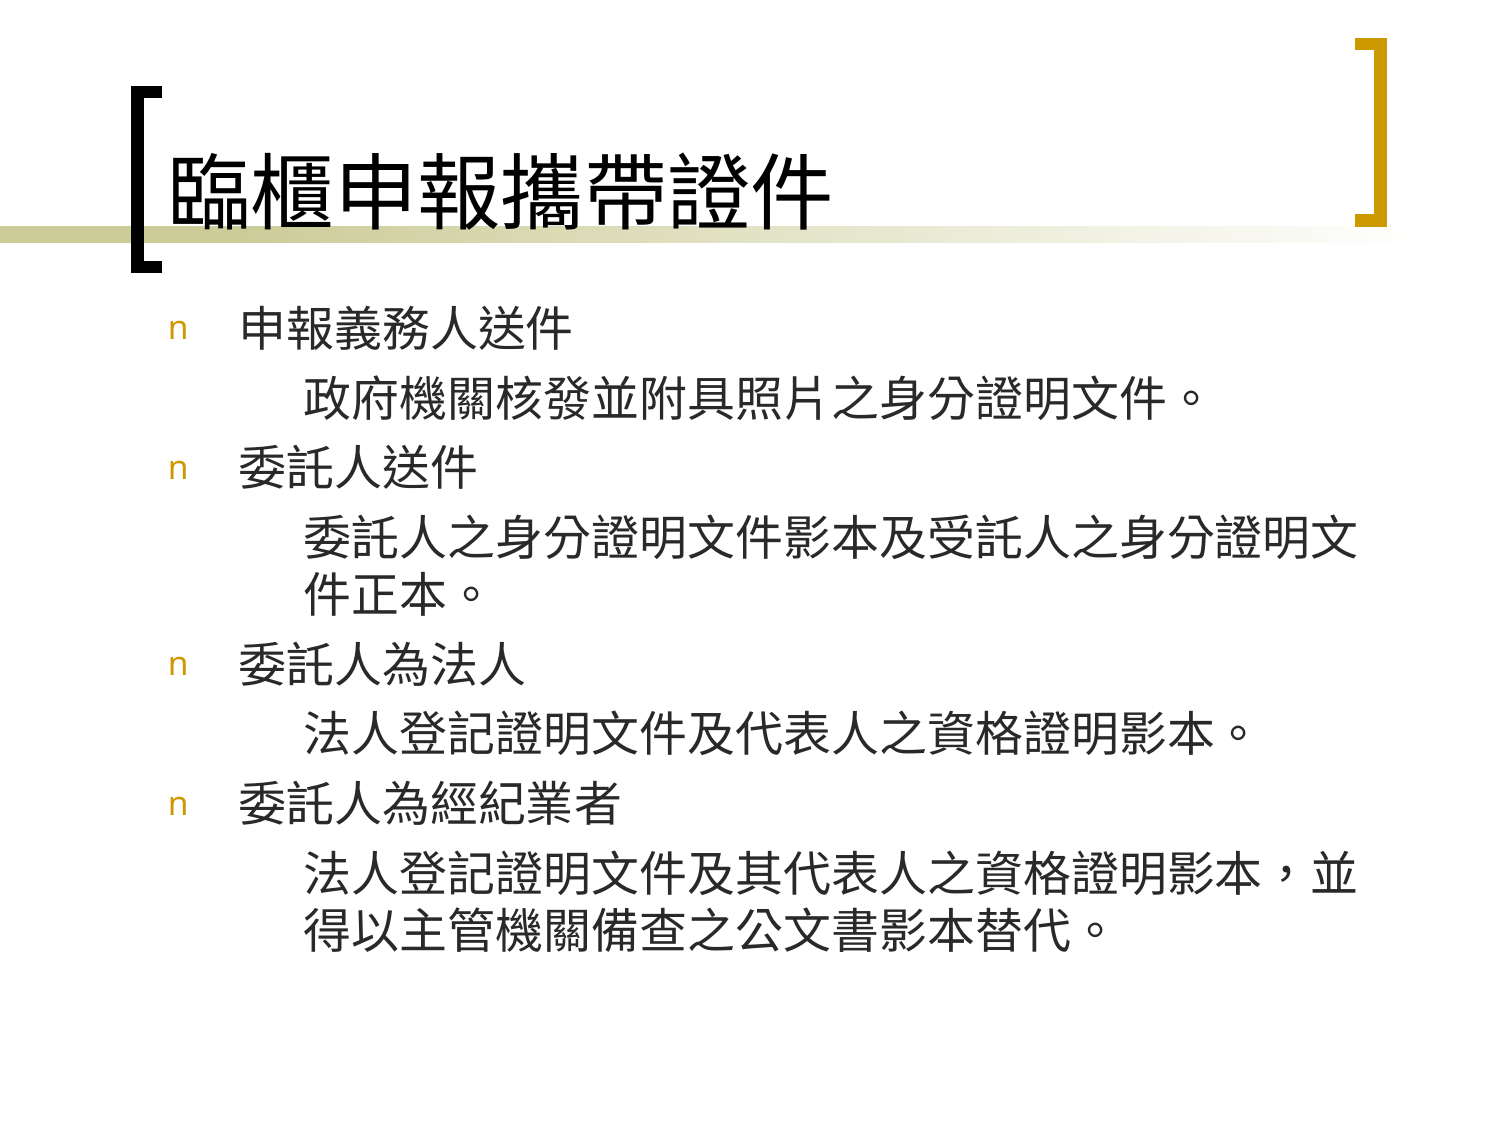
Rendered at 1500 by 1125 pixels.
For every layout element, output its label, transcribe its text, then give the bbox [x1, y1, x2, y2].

list 申報義務人送件 政府機關核發並附具照片之身分證明文件。 委託人送件 委託人之身分證明文件影本及受託人之身分證明文件正本。 委託人為法人 法人登記證明文件及代表人之資格證明影本。 委託人為經紀業者 法人登記證明文件及其代表人之資格證明影本，並得以主管機關備查之公文書影本替代。 [152, 290, 1410, 966]
title 臨櫃申報攜帶證件 [152, 15, 1328, 248]
